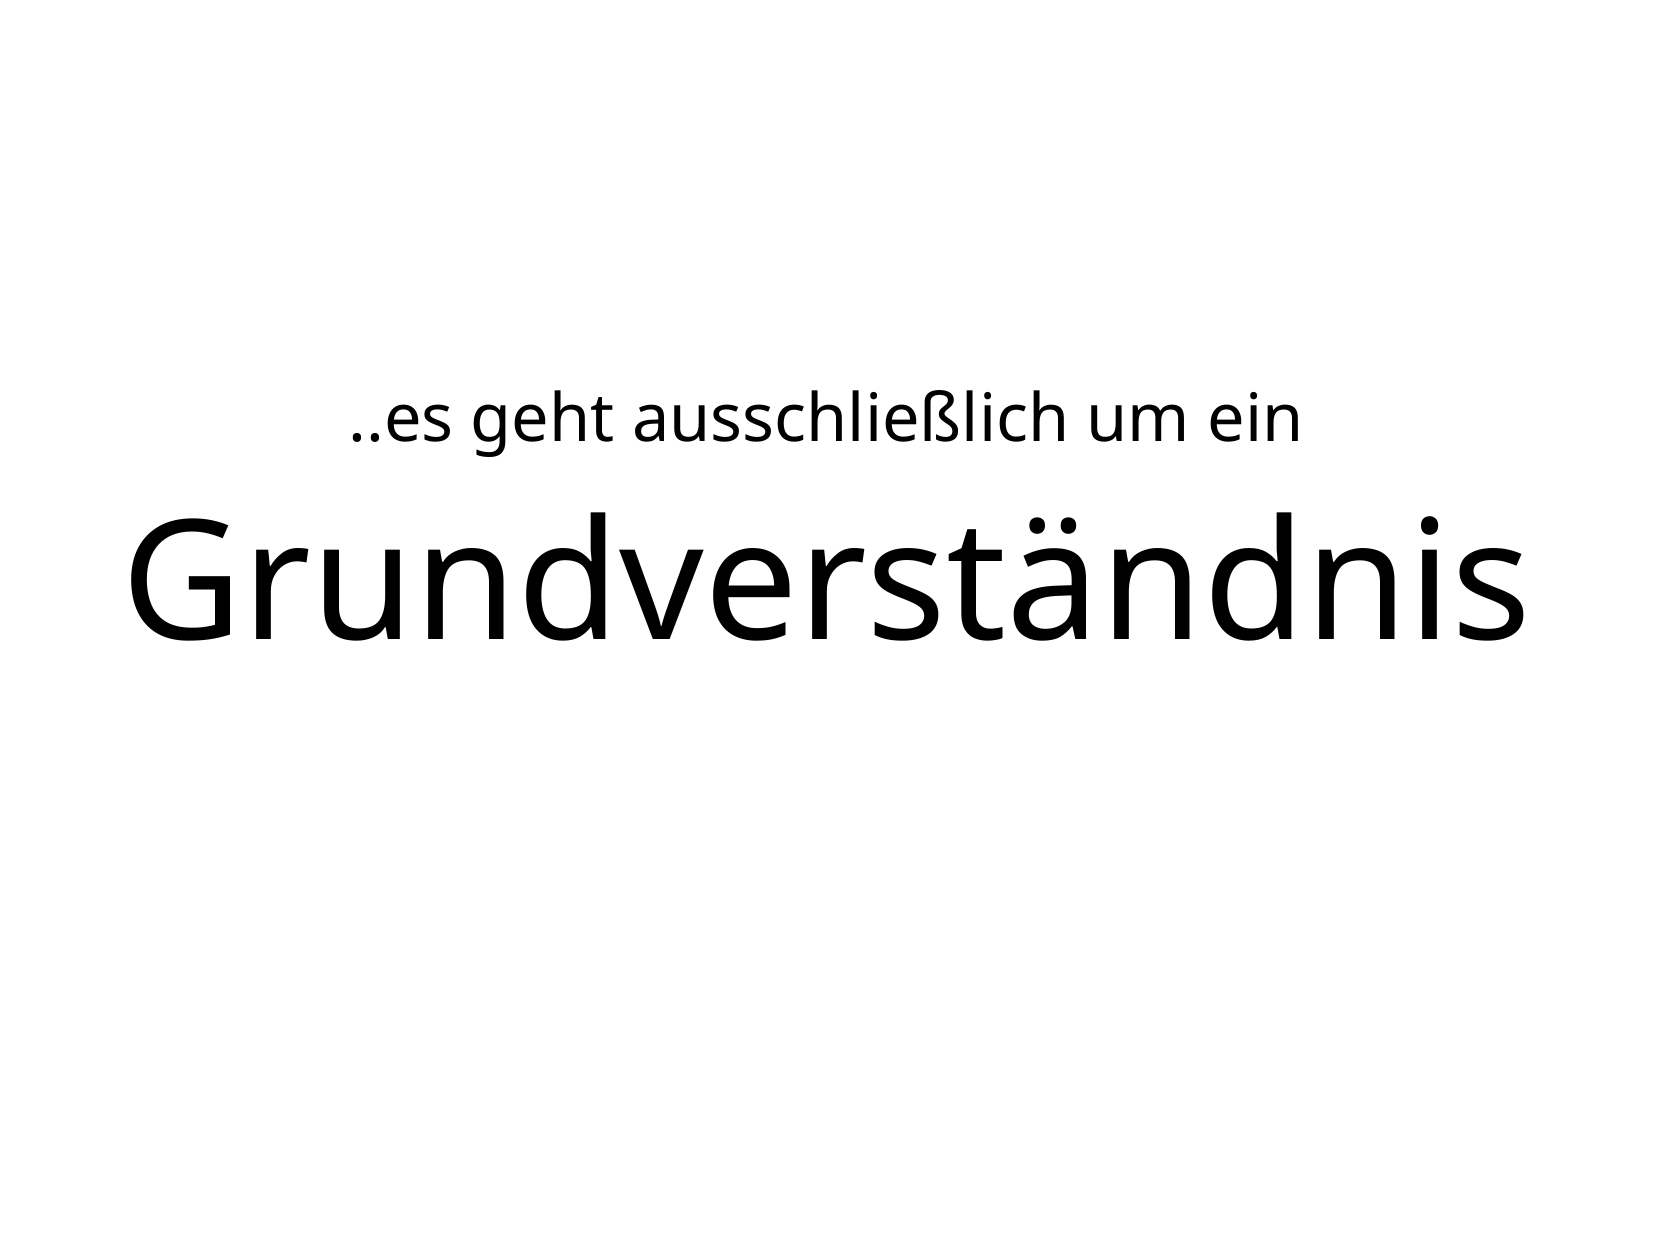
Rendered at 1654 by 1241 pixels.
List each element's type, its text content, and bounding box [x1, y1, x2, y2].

subtitle ..es geht ausschließlich um ein Grundverständnis [82, 49, 1571, 1010]
